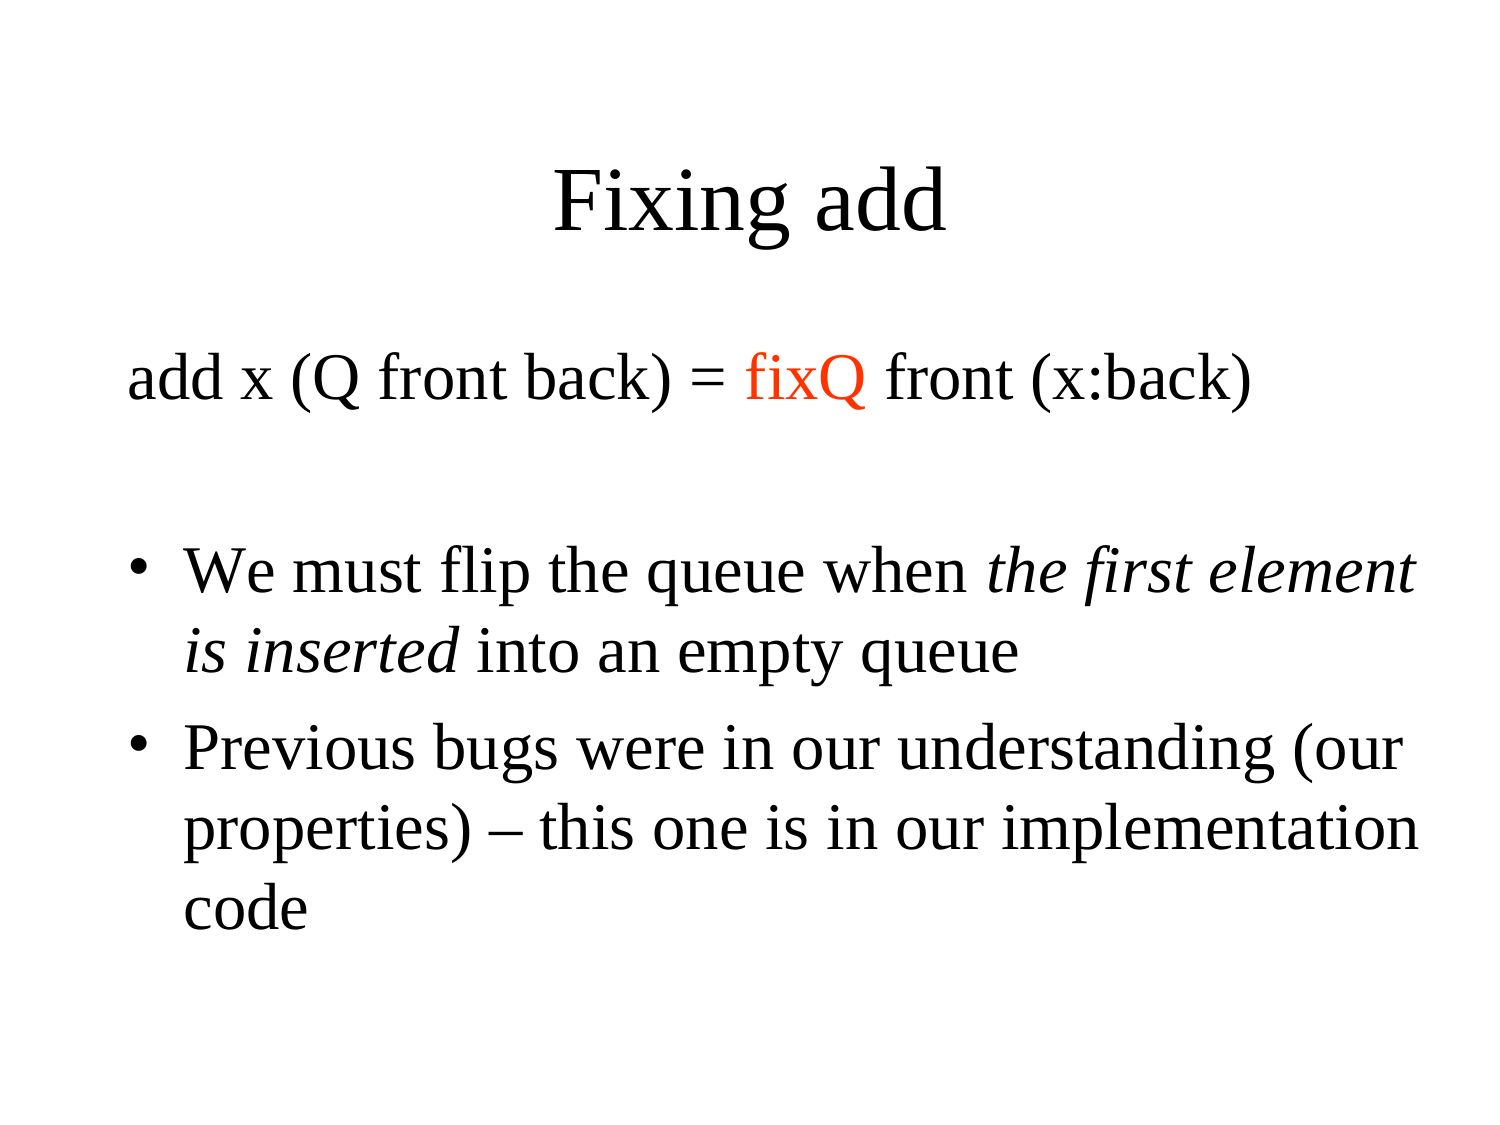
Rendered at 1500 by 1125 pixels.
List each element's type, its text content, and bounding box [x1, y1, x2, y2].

title Fixing add [112, 99, 1388, 288]
list add x (Q front back) = fixQ front (x:back) We must flip the queue when the first element is inserted into an empty queue Previous bugs were in our understanding (our properties) – this one is in our implementation code [112, 324, 1471, 1000]
